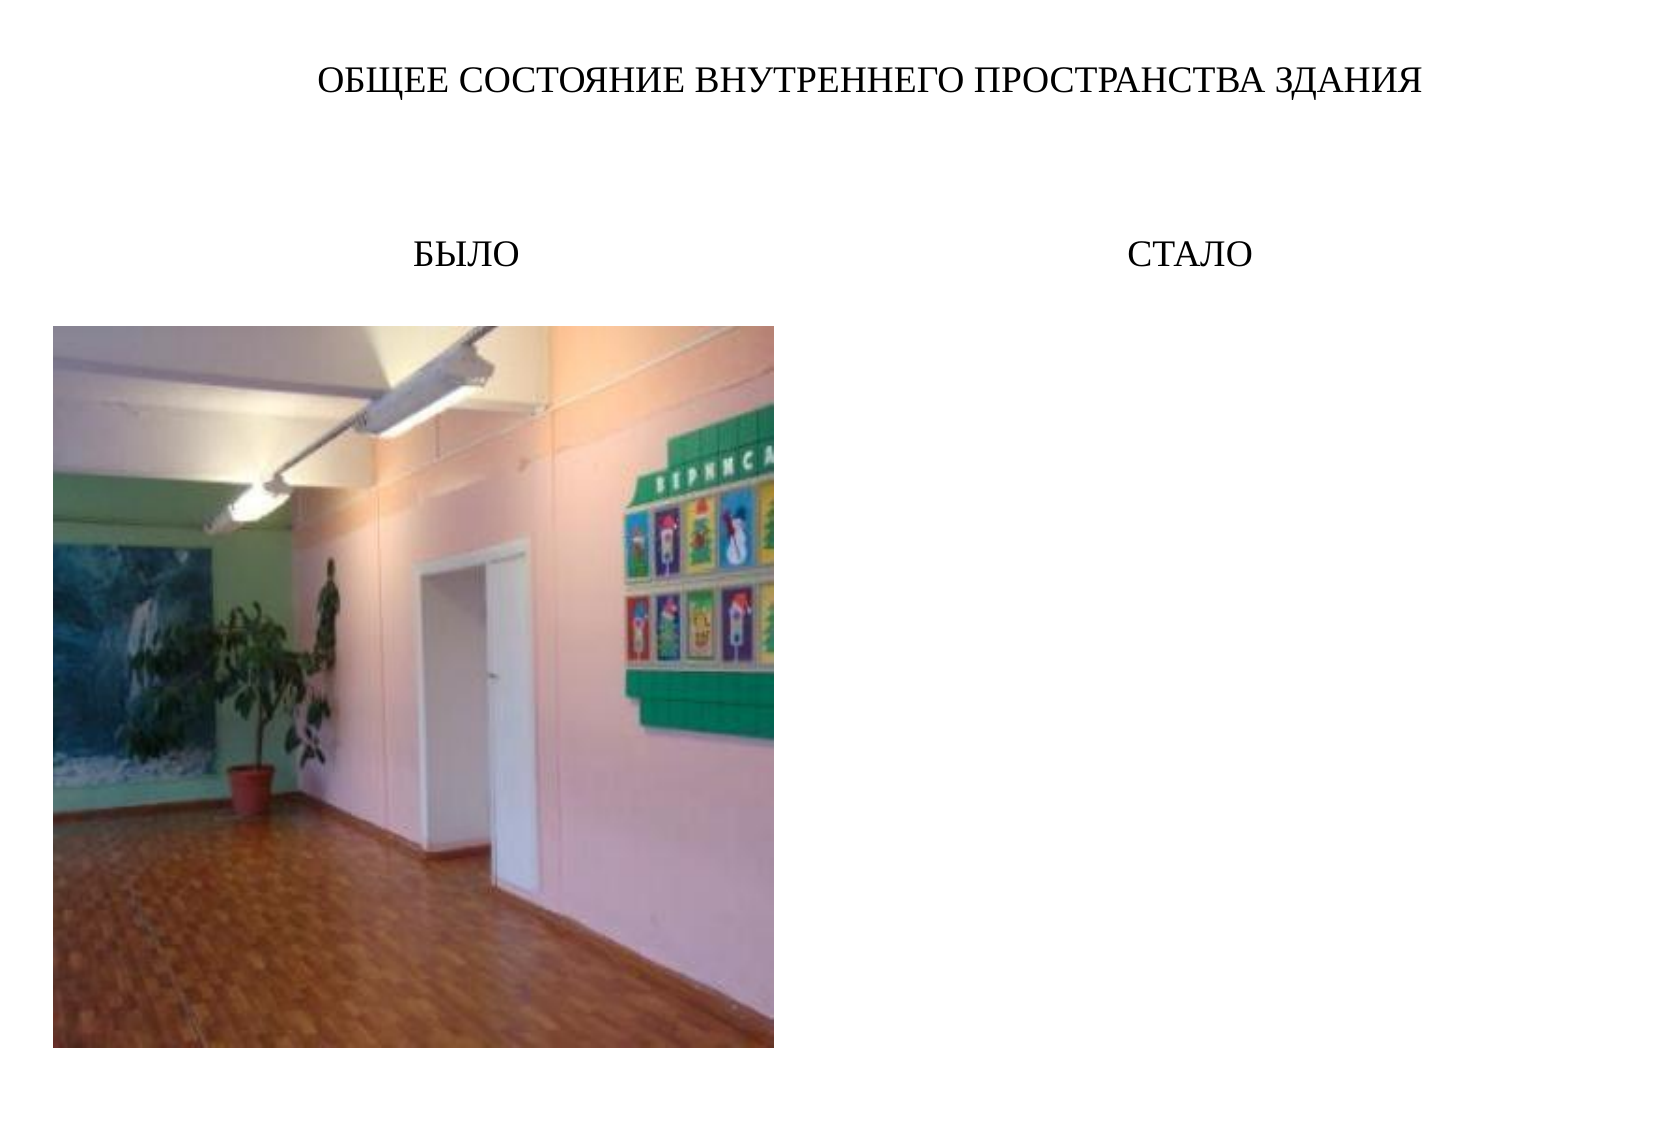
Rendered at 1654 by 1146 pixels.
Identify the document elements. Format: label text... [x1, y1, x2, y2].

text_box БЫЛО [393, 221, 540, 281]
picture [53, 326, 774, 1048]
text_box СТАЛО [1026, 221, 1354, 281]
text_box ОБЩЕЕ СОСТОЯНИЕ ВНУТРЕННЕГО ПРОСТРАНСТВА ЗДАНИЯ [158, 45, 1592, 110]
